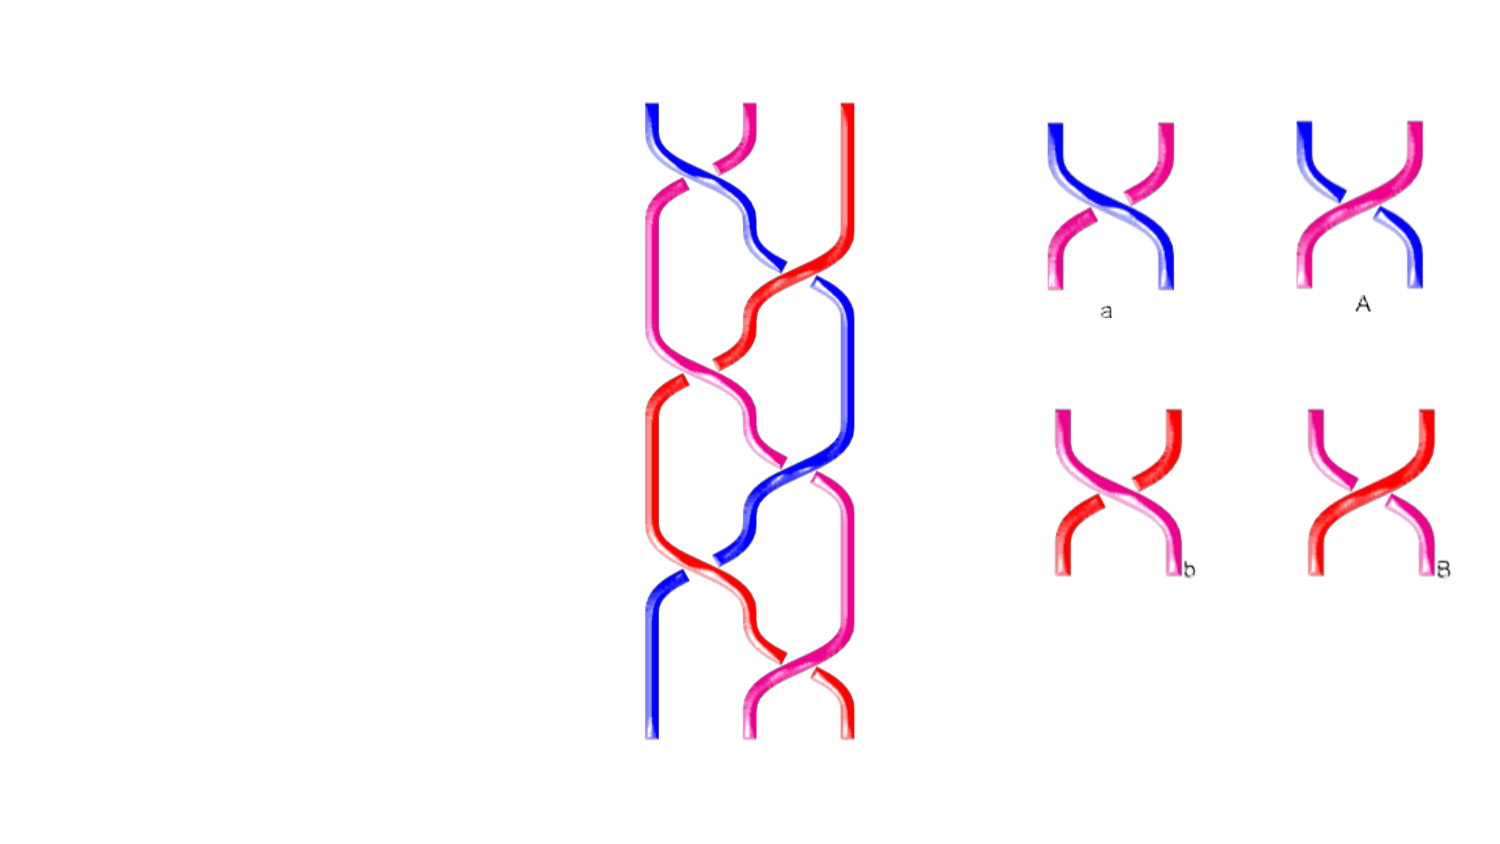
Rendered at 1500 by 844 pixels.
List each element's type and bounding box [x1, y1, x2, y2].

picture [1032, 101, 1439, 320]
picture [1006, 389, 1500, 599]
picture [619, 24, 881, 819]
